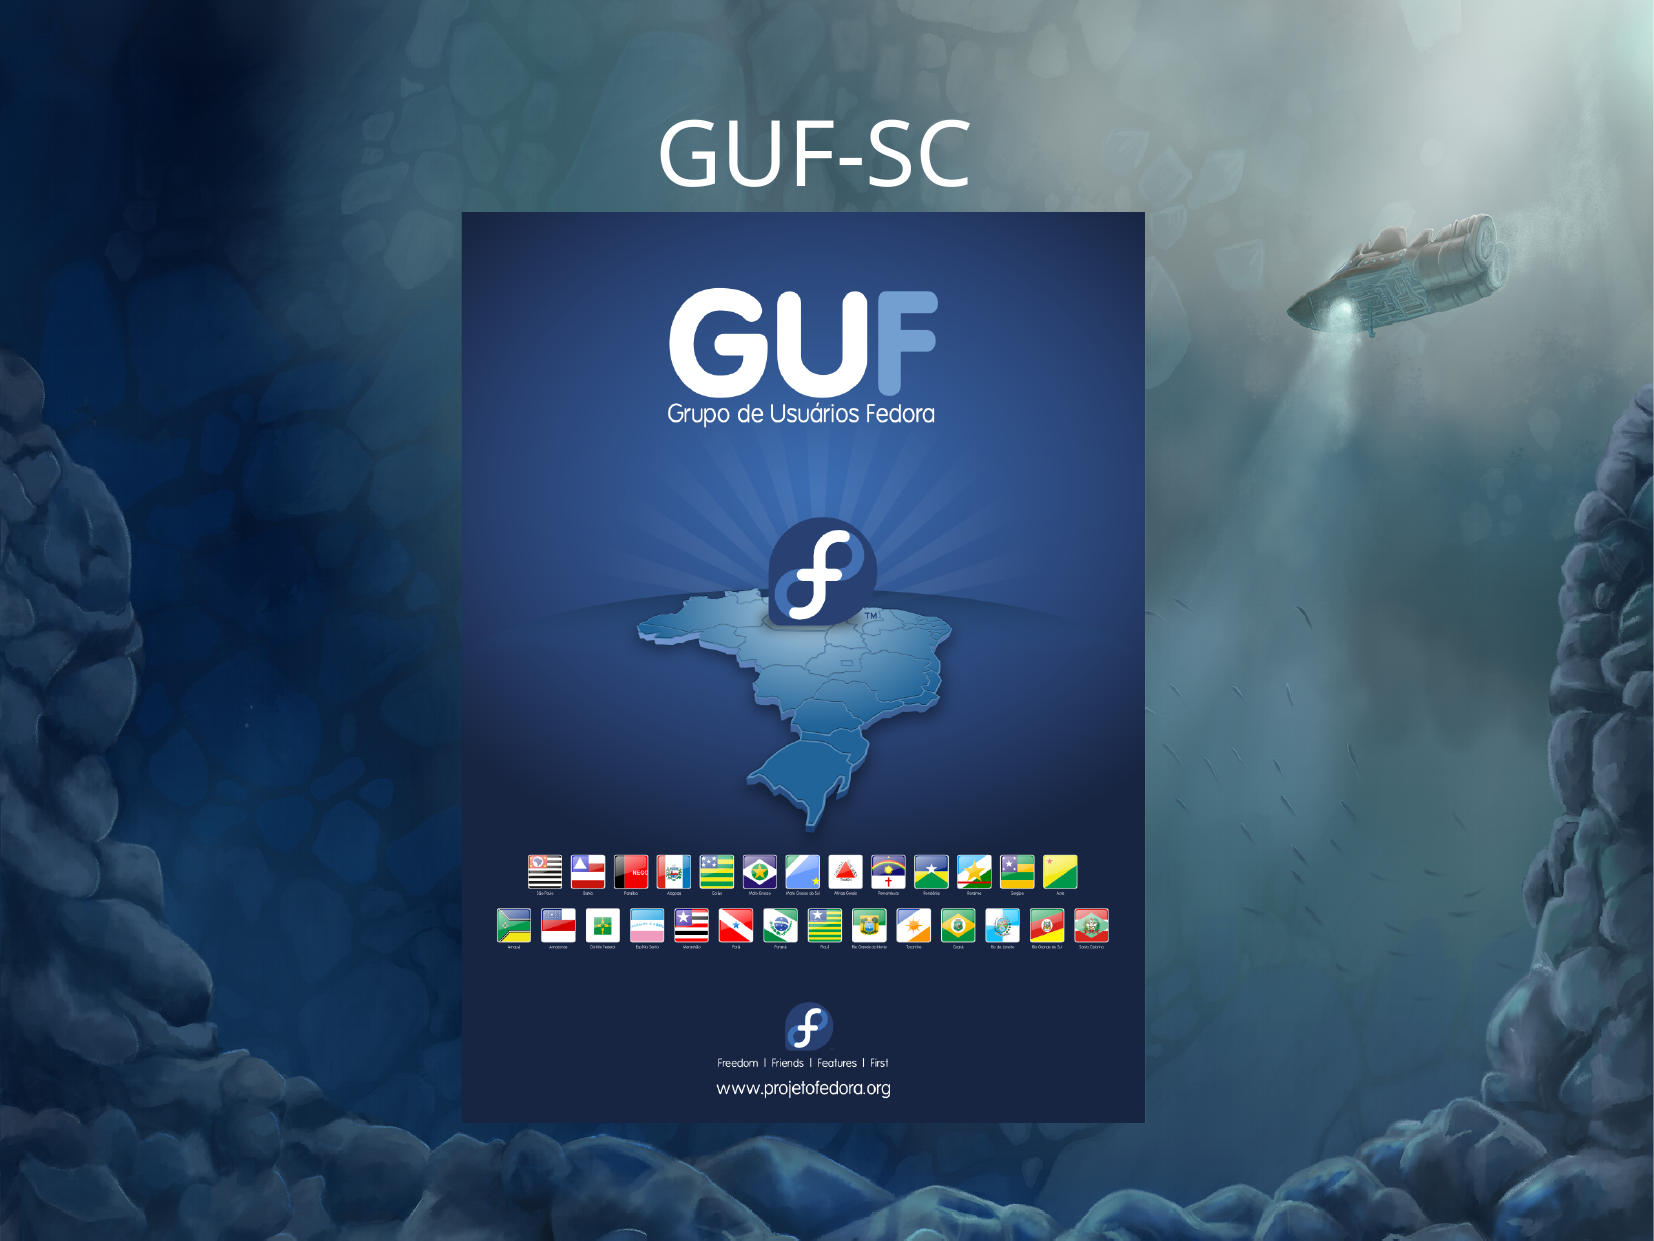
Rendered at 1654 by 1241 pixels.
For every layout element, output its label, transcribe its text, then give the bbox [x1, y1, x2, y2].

picture [0, 0, 1654, 1241]
title GUF-SC [82, 49, 1571, 257]
